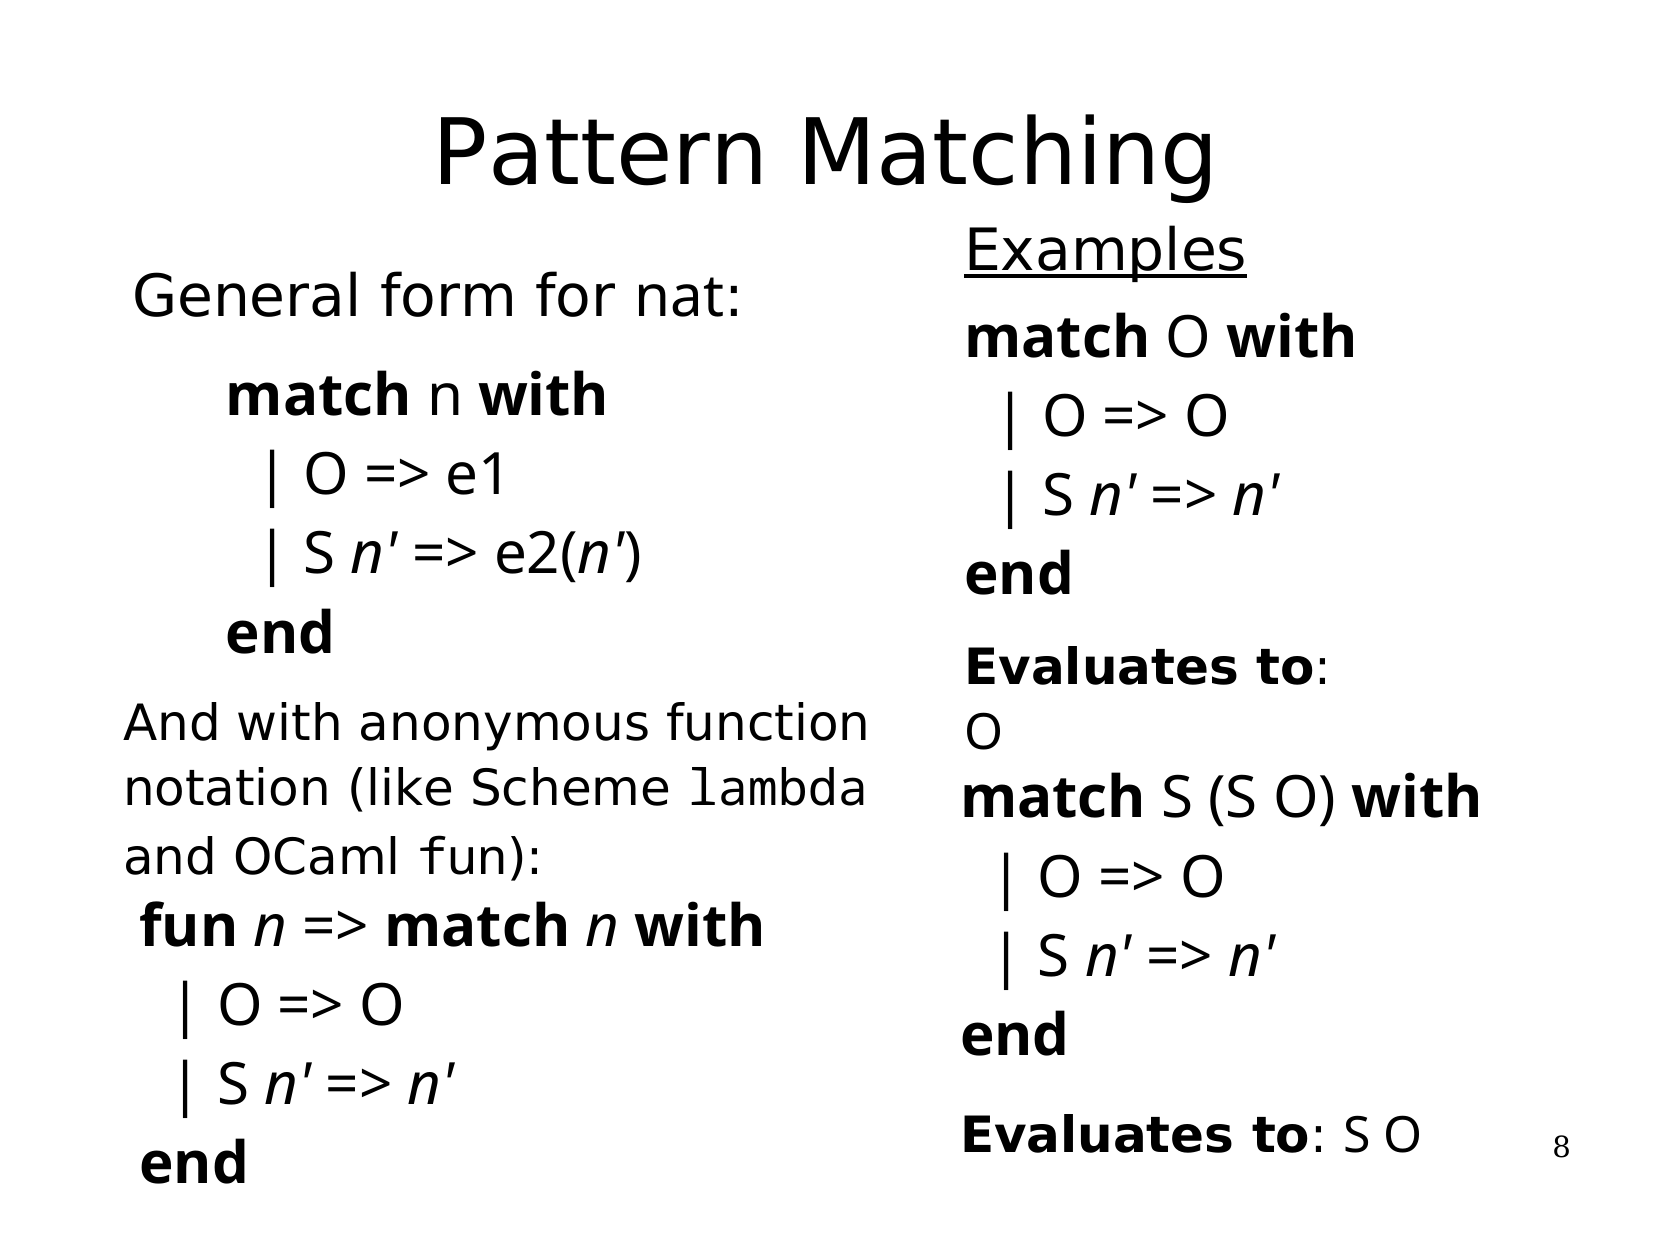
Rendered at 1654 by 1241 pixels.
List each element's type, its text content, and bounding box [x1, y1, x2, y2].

text_box fun n => match n with | O => O | S n' => n' end [124, 876, 928, 1206]
text_box Examples [949, 209, 1275, 301]
text_box And with anonymous function notation (like Scheme lambda and OCaml fun): [108, 686, 971, 883]
title Pattern Matching [82, 49, 1571, 257]
text_box match n with | O => e1 | S n' => e2(n') end [211, 345, 699, 676]
text_box Evaluates to: S O [945, 1091, 1448, 1172]
text_box match O with | O => O | S n' => n' end [949, 287, 1415, 617]
text_box General form for nat: [117, 246, 793, 338]
text_box match S (S O) with | O => O | S n' => n' end [945, 748, 1523, 1078]
text_box Evaluates to: O [949, 630, 1400, 711]
